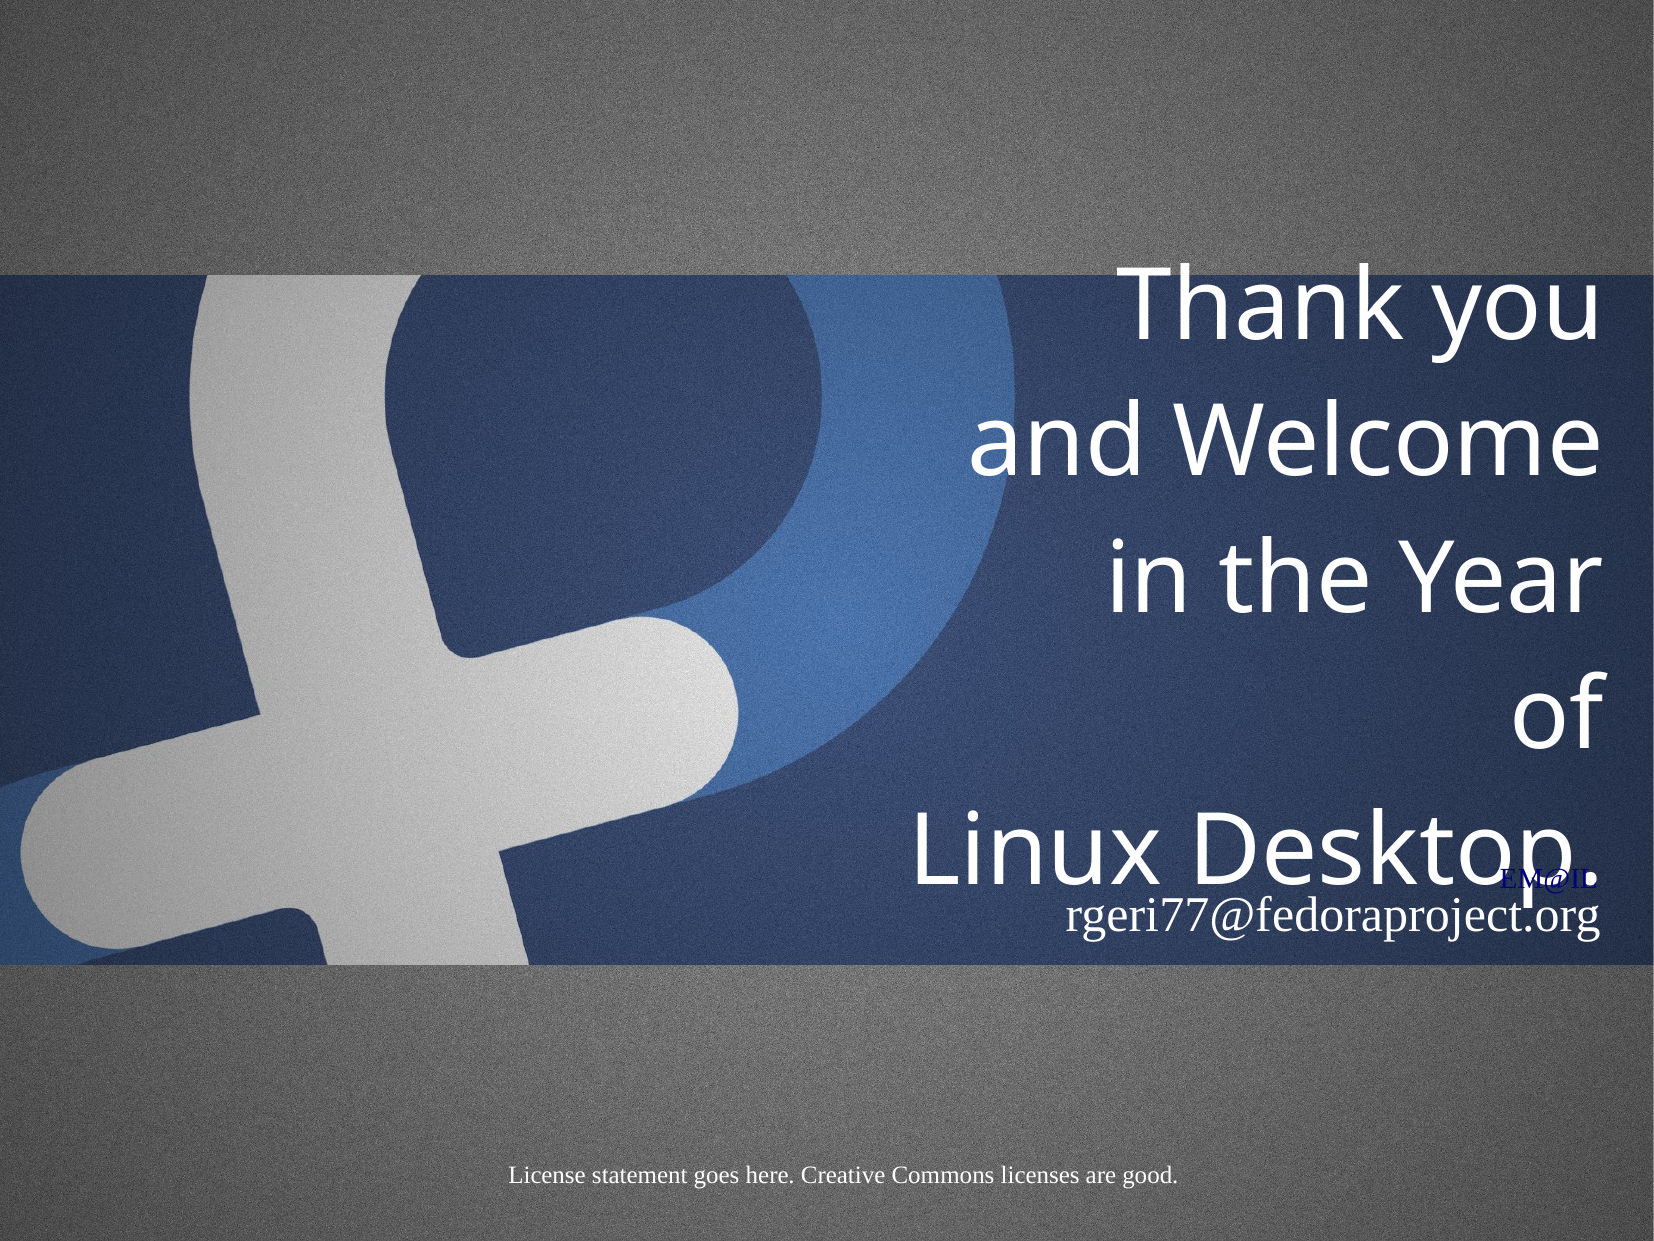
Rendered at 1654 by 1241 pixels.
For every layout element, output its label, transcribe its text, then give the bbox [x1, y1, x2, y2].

text_box rgeri77@fedoraproject.org [80, 879, 1616, 951]
picture [0, 0, 1654, 1241]
text_box License statement goes here. Creative Commons licenses are good. [75, 1126, 1613, 1197]
title Thank you and Welcome in the Year of Linux Desktop. [29, 293, 1605, 853]
text_box EM@IL : [77, 854, 1613, 936]
